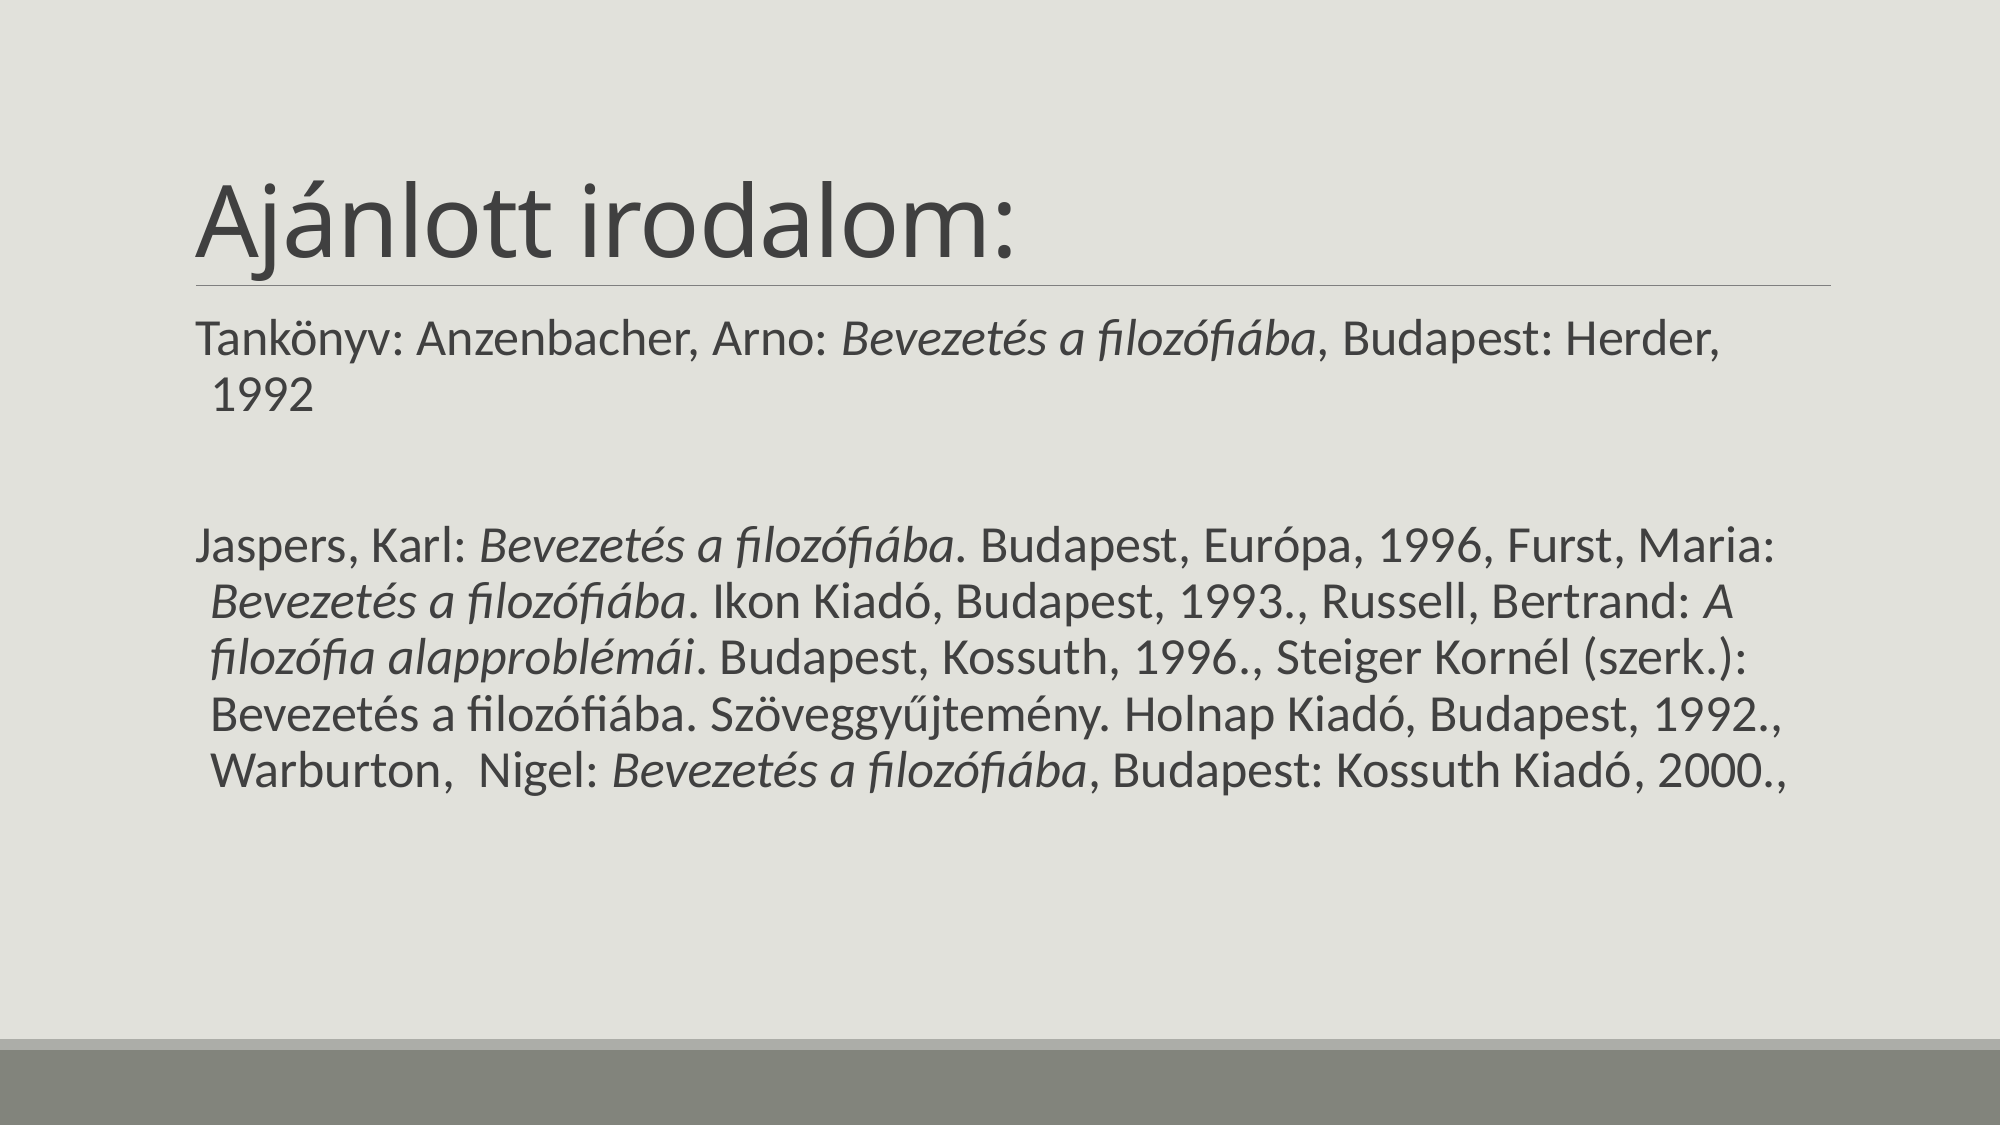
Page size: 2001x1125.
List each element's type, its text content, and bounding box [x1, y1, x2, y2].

list Tankönyv: Anzenbacher, Arno: Bevezetés a filozófiába, Budapest: Herder, 1992 Jaspers, Karl: Bevezetés a filozófiába. Budapest, Európa, 1996, Furst, Maria: Bevezetés a filozófiába. Ikon Kiadó, Budapest, 1993., Russell, Bertrand: A filozófia alapproblémái. Budapest, Kossuth, 1996., Steiger Kornél (szerk.): Bevezetés a filozófiába. Szöveggyűjtemény. Holnap Kiadó, Budapest, 1992., Warburton, Nigel: Bevezetés a filozófiába, Budapest: Kossuth Kiadó, 2000., [180, 302, 1831, 963]
title Ajánlott irodalom: [180, 47, 1831, 286]
